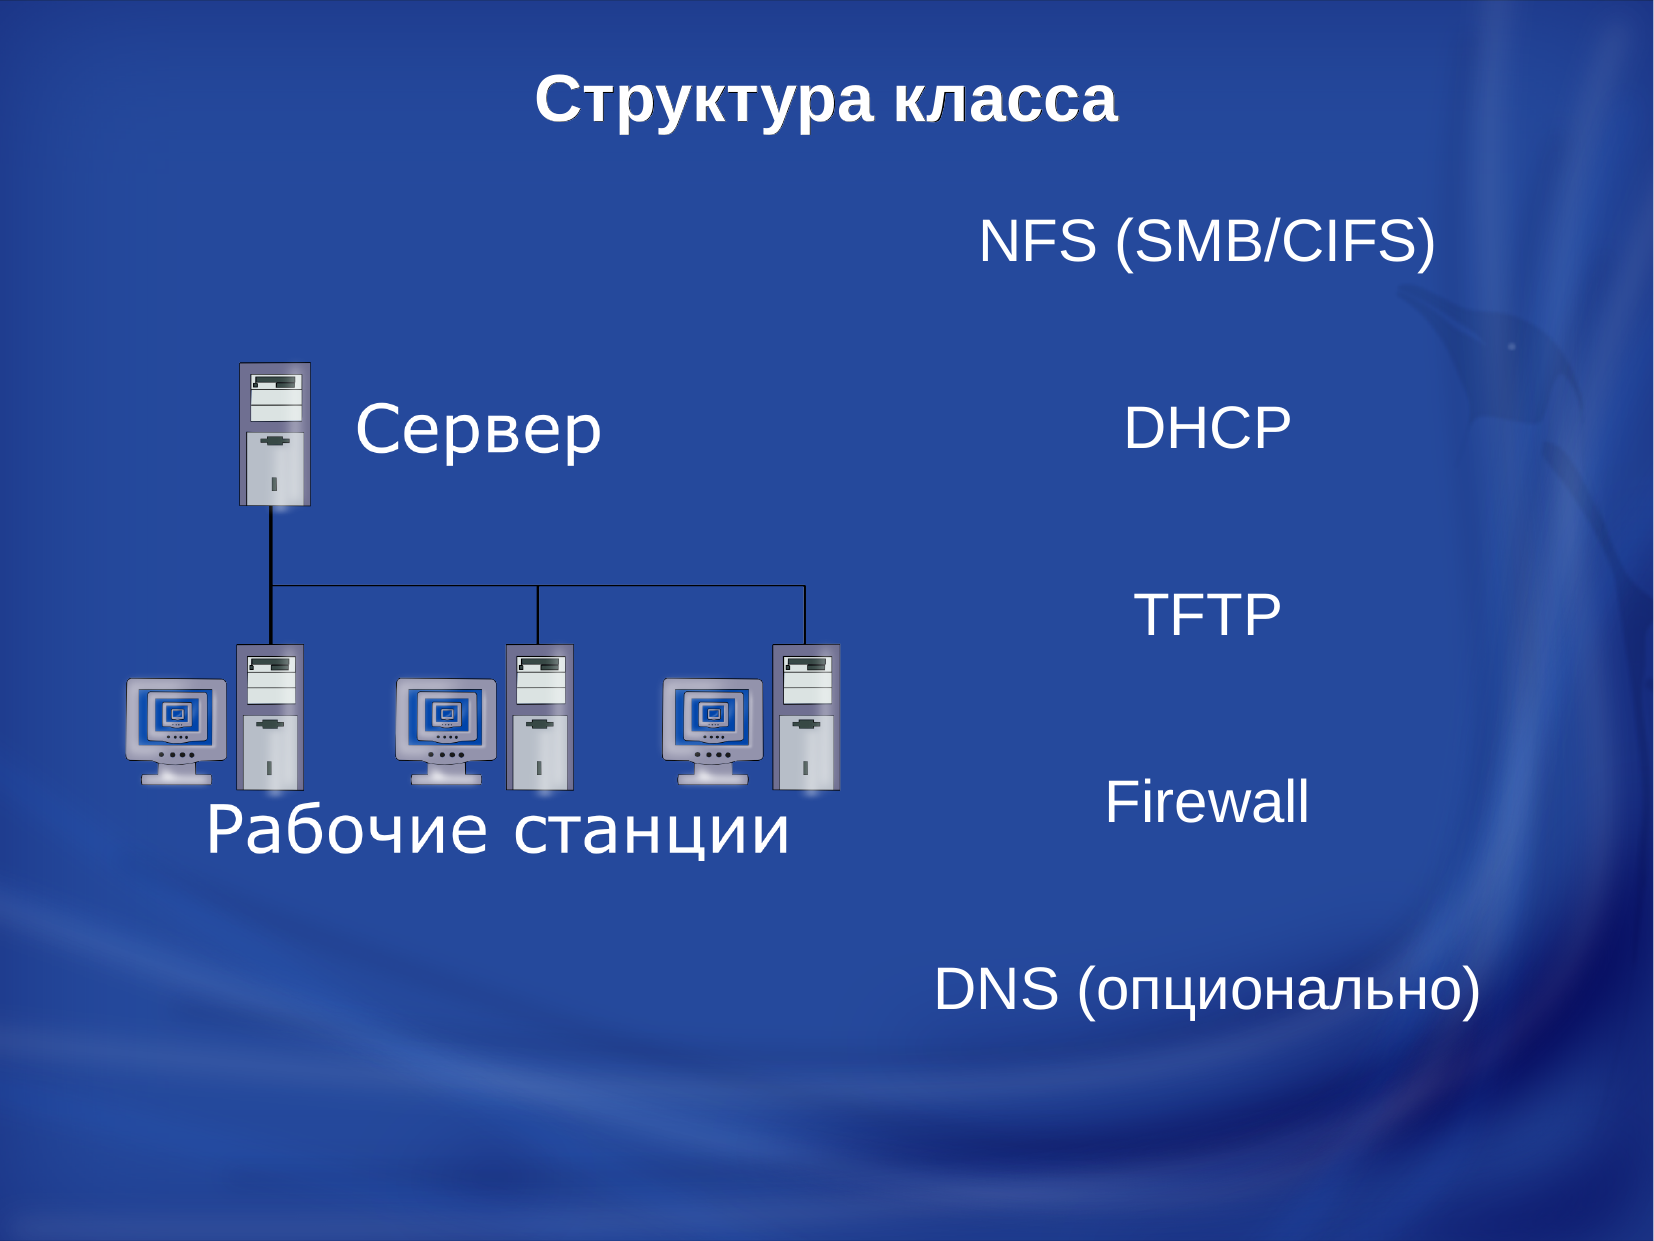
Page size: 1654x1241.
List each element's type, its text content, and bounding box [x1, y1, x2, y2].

list NFS (SMB/CIFS) DHCP TFTP Firewall DNS (опционально) [845, 206, 1572, 1026]
picture [0, 0, 1654, 1241]
title Структура класса [82, 49, 1571, 148]
